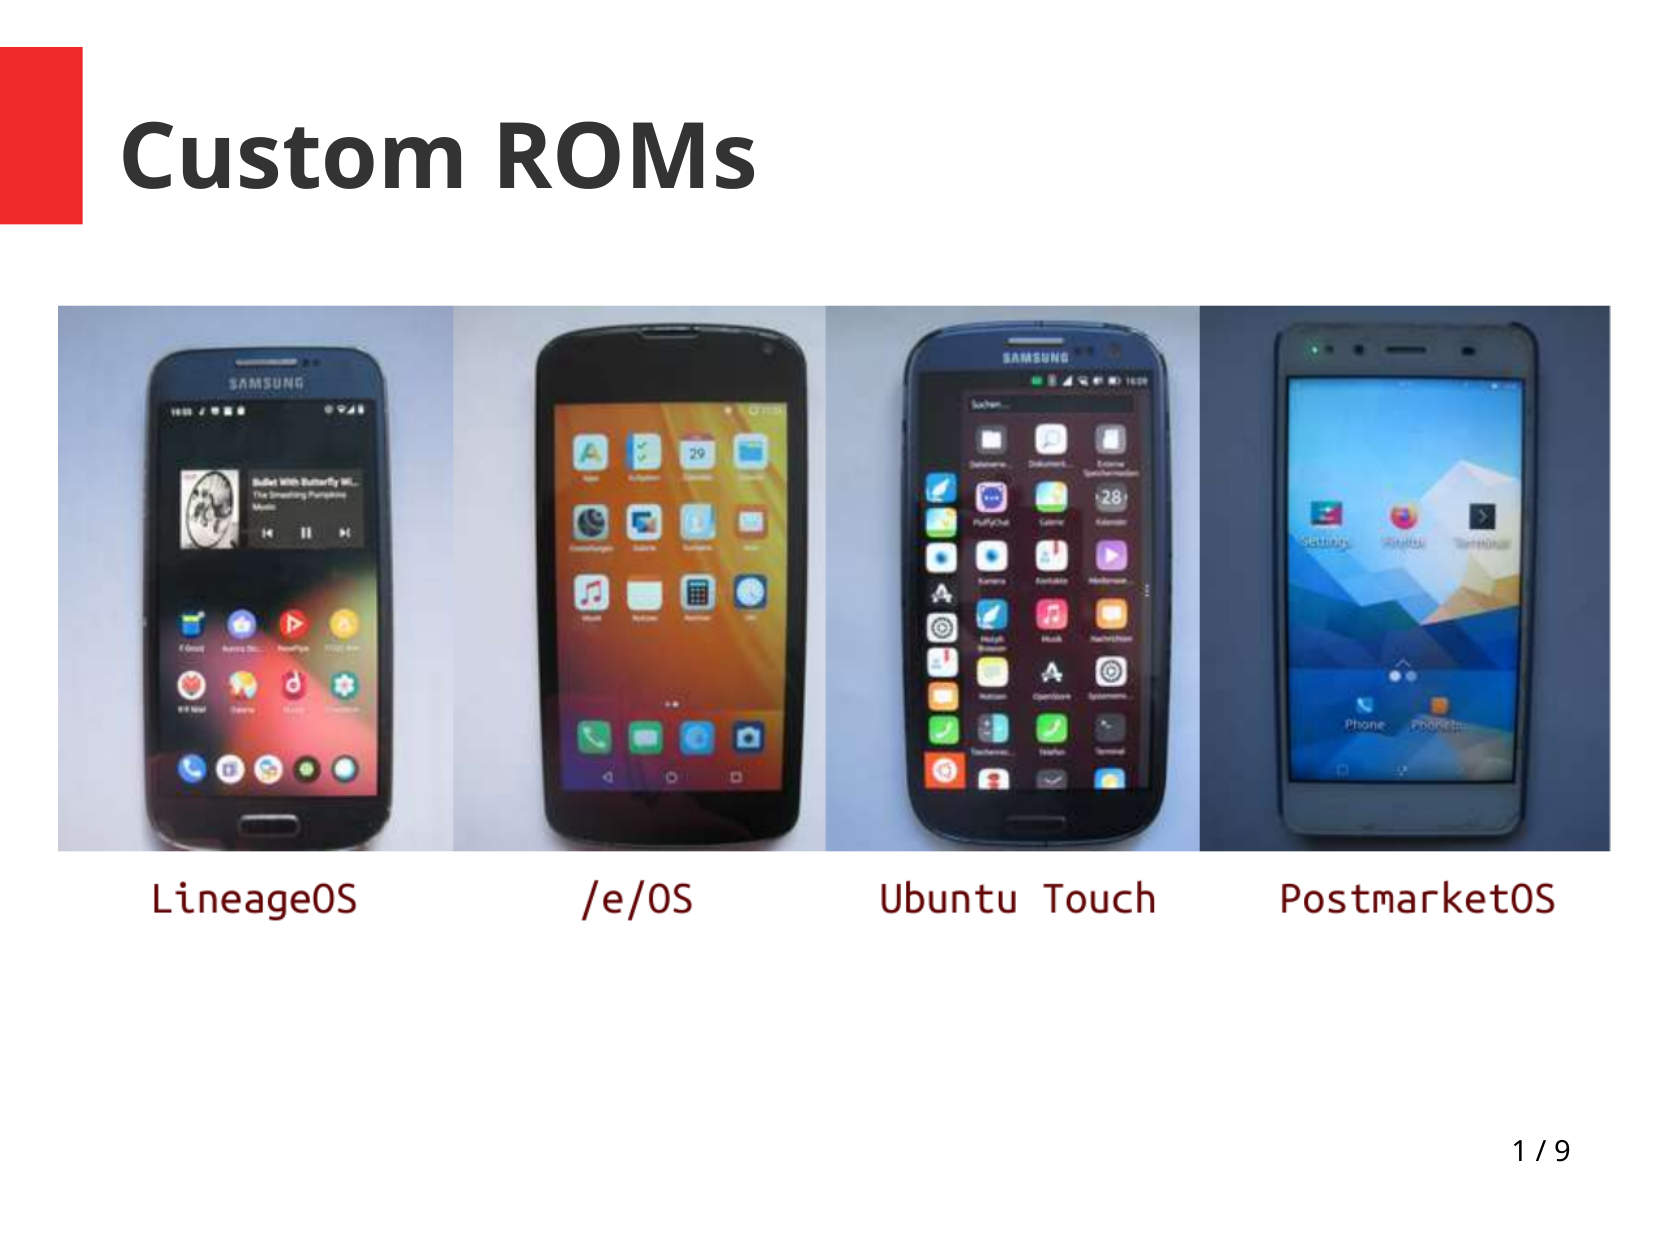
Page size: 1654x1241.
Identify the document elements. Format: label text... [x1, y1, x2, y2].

title Custom ROMs [118, 49, 1571, 257]
picture [58, 302, 1611, 948]
